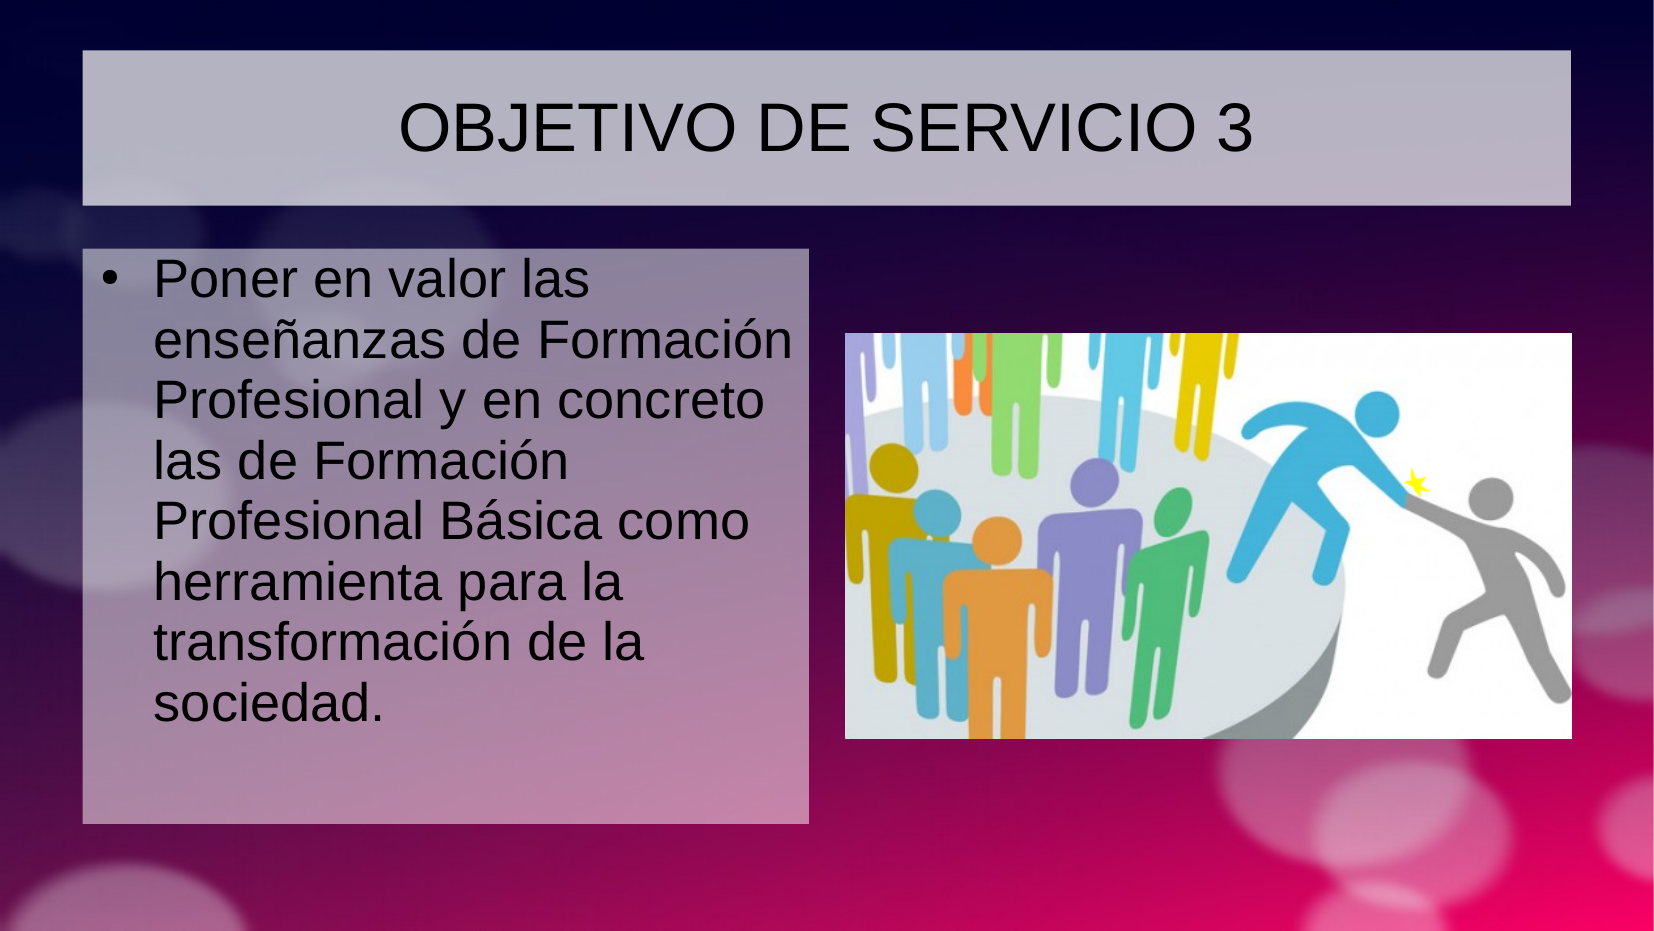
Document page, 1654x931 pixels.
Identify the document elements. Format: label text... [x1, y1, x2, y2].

title OBJETIVO DE SERVICIO 3 [82, 50, 1571, 206]
picture [0, 0, 1654, 931]
list Poner en valor las enseñanzas de Formación Profesional y en concreto las de Formación Profesional Básica como herramienta para la transformación de la sociedad. [82, 248, 809, 824]
